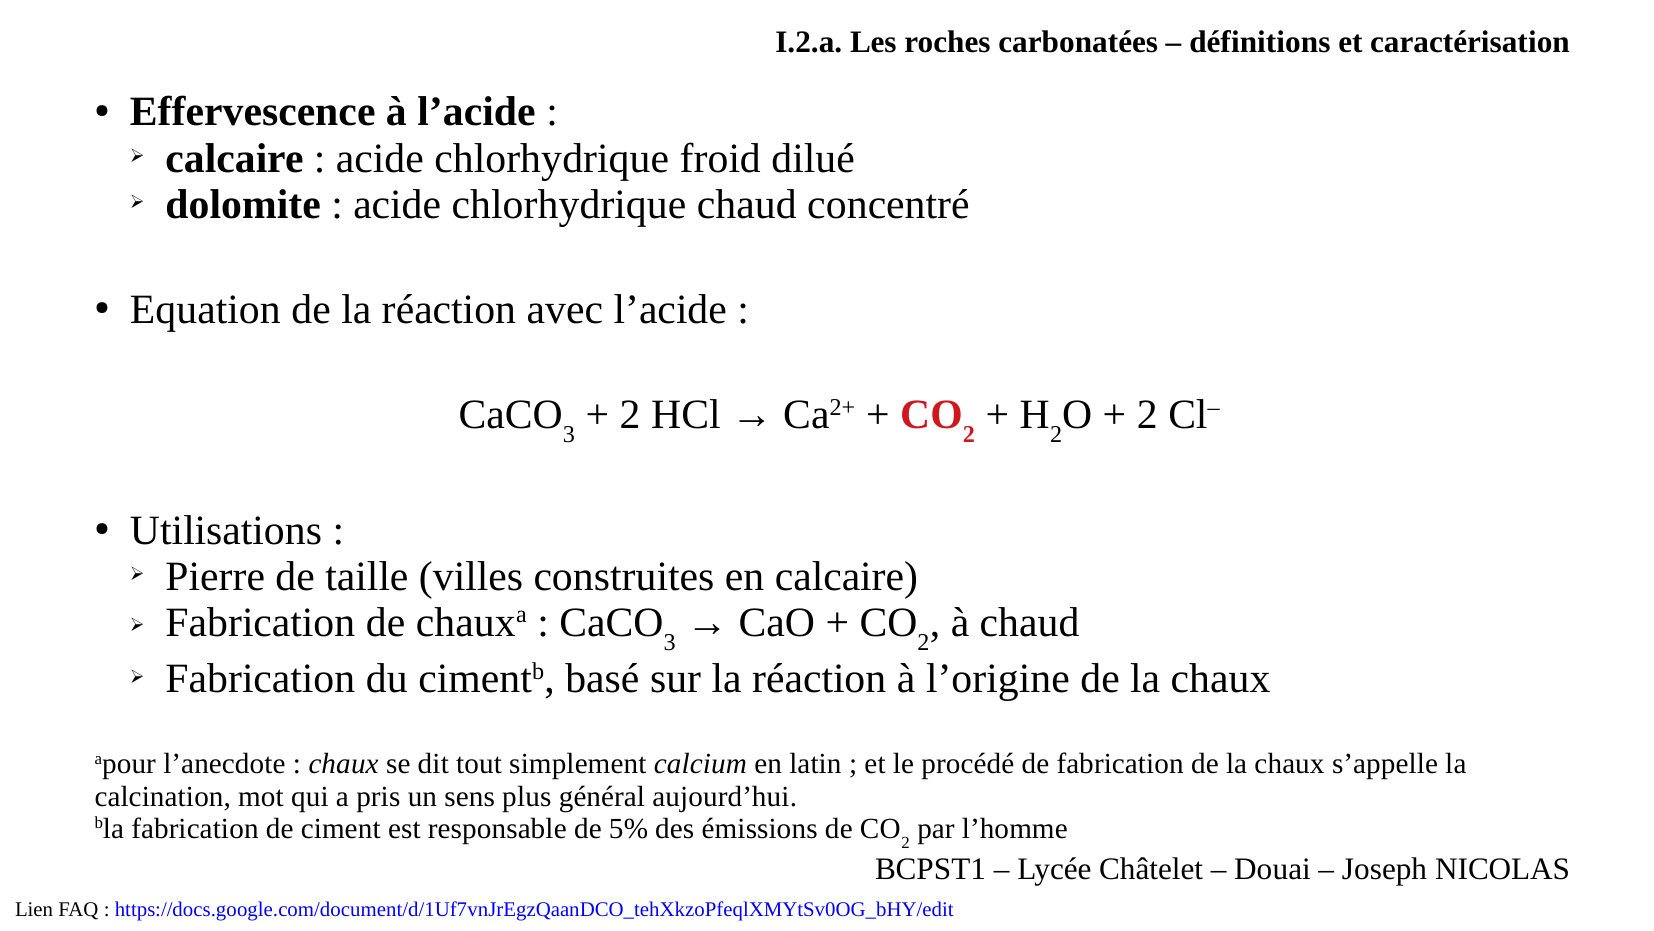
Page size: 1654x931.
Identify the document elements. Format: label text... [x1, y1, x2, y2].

text_box Effervescence à l’acide : calcaire : acide chlorhydrique froid dilué dolomite : acide chlorhydrique chaud concentré Equation de la réaction avec l’acide : CaCO3 + 2 HCl → Ca2+ + CO2 + H2O + 2 Cl– Utilisations : Pierre de taille (villes construites en calcaire) Fabrication de chauxa : CaCO3 → CaO + CO2, à chaud Fabrication du cimentb, basé sur la réaction à l’origine de la chaux apour l’anecdote : chaux se dit tout simplement calcium en latin ; et le procédé de fabrication de la chaux s’appelle la calcination, mot qui a pris un sens plus général aujourd’hui. bla fabrication de ciment est responsable de 5% des émissions de CO2 par l’homme [94, 88, 1595, 852]
text_box I.2.a. Les roches carbonatées – définitions et caractérisation [637, 5, 1572, 78]
text_box BCPST1 – Lycée Châtelet – Douai – Joseph NICOLAS [637, 852, 1571, 905]
text_box Lien FAQ : https://docs.google.com/document/d/1Uf7vnJrEgzQaanDCO_tehXkzoPfeqlXMYtSv0OG_bHY/edit [0, 897, 993, 931]
